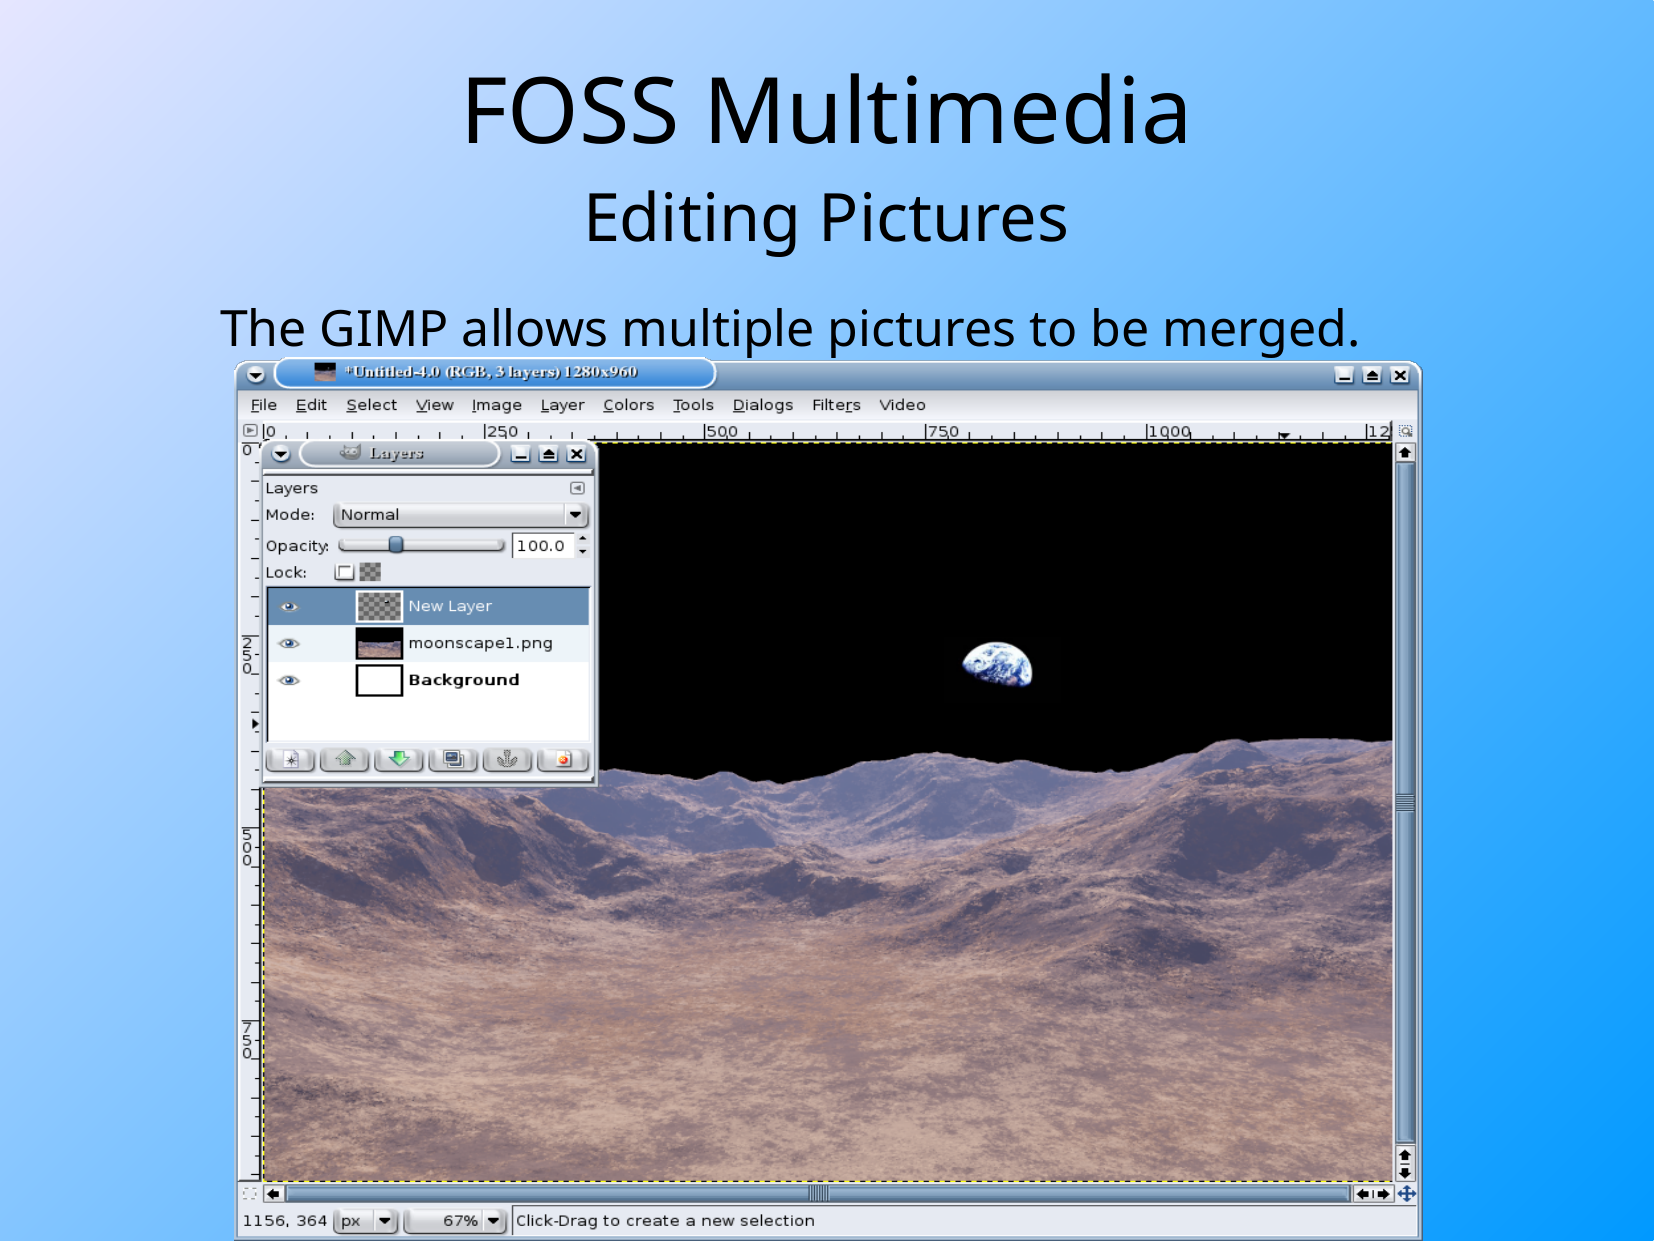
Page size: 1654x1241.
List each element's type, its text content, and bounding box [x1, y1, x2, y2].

text_box The GIMP allows multiple pictures to be merged. [205, 285, 1456, 366]
picture [234, 366, 1423, 1241]
title FOSS Multimedia Editing Pictures [82, 50, 1571, 256]
